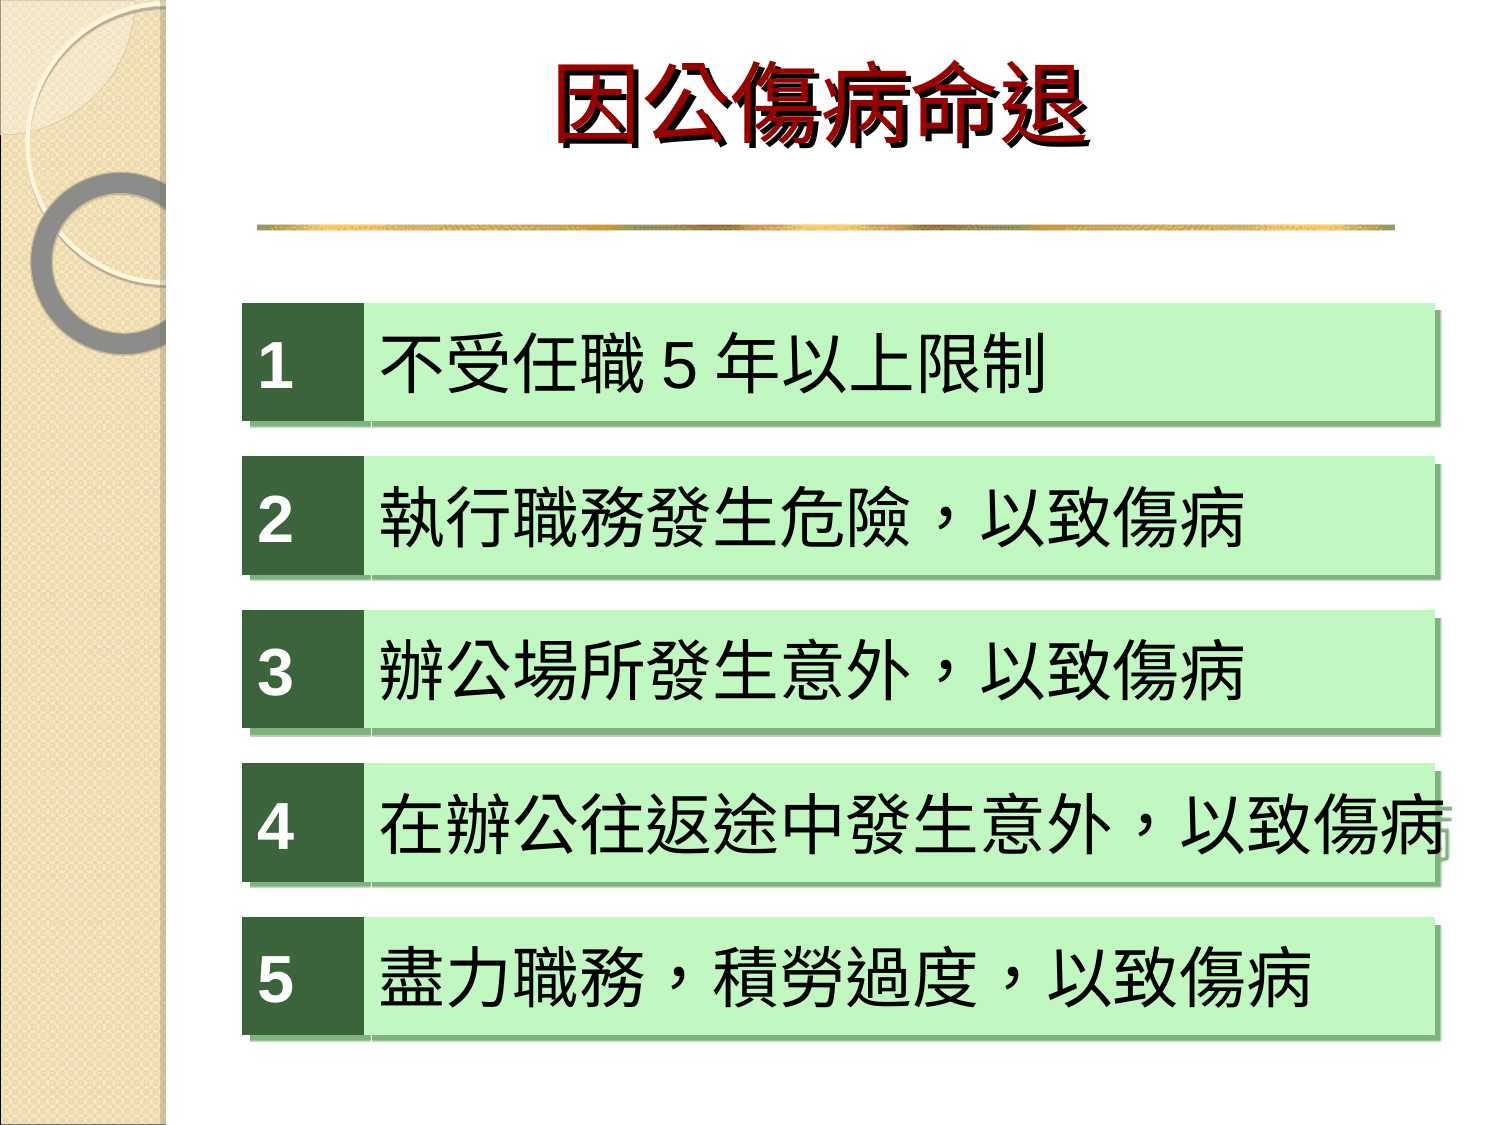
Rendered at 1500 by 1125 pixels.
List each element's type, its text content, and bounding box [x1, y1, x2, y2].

title 因公傷病命退 [199, 16, 1442, 185]
text_box 4 [242, 763, 364, 882]
text_box 1 [242, 303, 364, 421]
picture [257, 220, 1395, 240]
text_box 2 [242, 456, 364, 575]
text_box 3 [242, 610, 364, 728]
text_box 5 [242, 917, 364, 1035]
text_box 不受任職5年以上限制 [364, 303, 1435, 421]
text_box 執行職務發生危險，以致傷病 [364, 456, 1435, 575]
text_box 辦公場所發生意外，以致傷病 [364, 610, 1435, 728]
text_box 在辦公往返途中發生意外，以致傷病 [364, 763, 1435, 882]
text_box 盡力職務，積勞過度，以致傷病 [364, 917, 1435, 1035]
